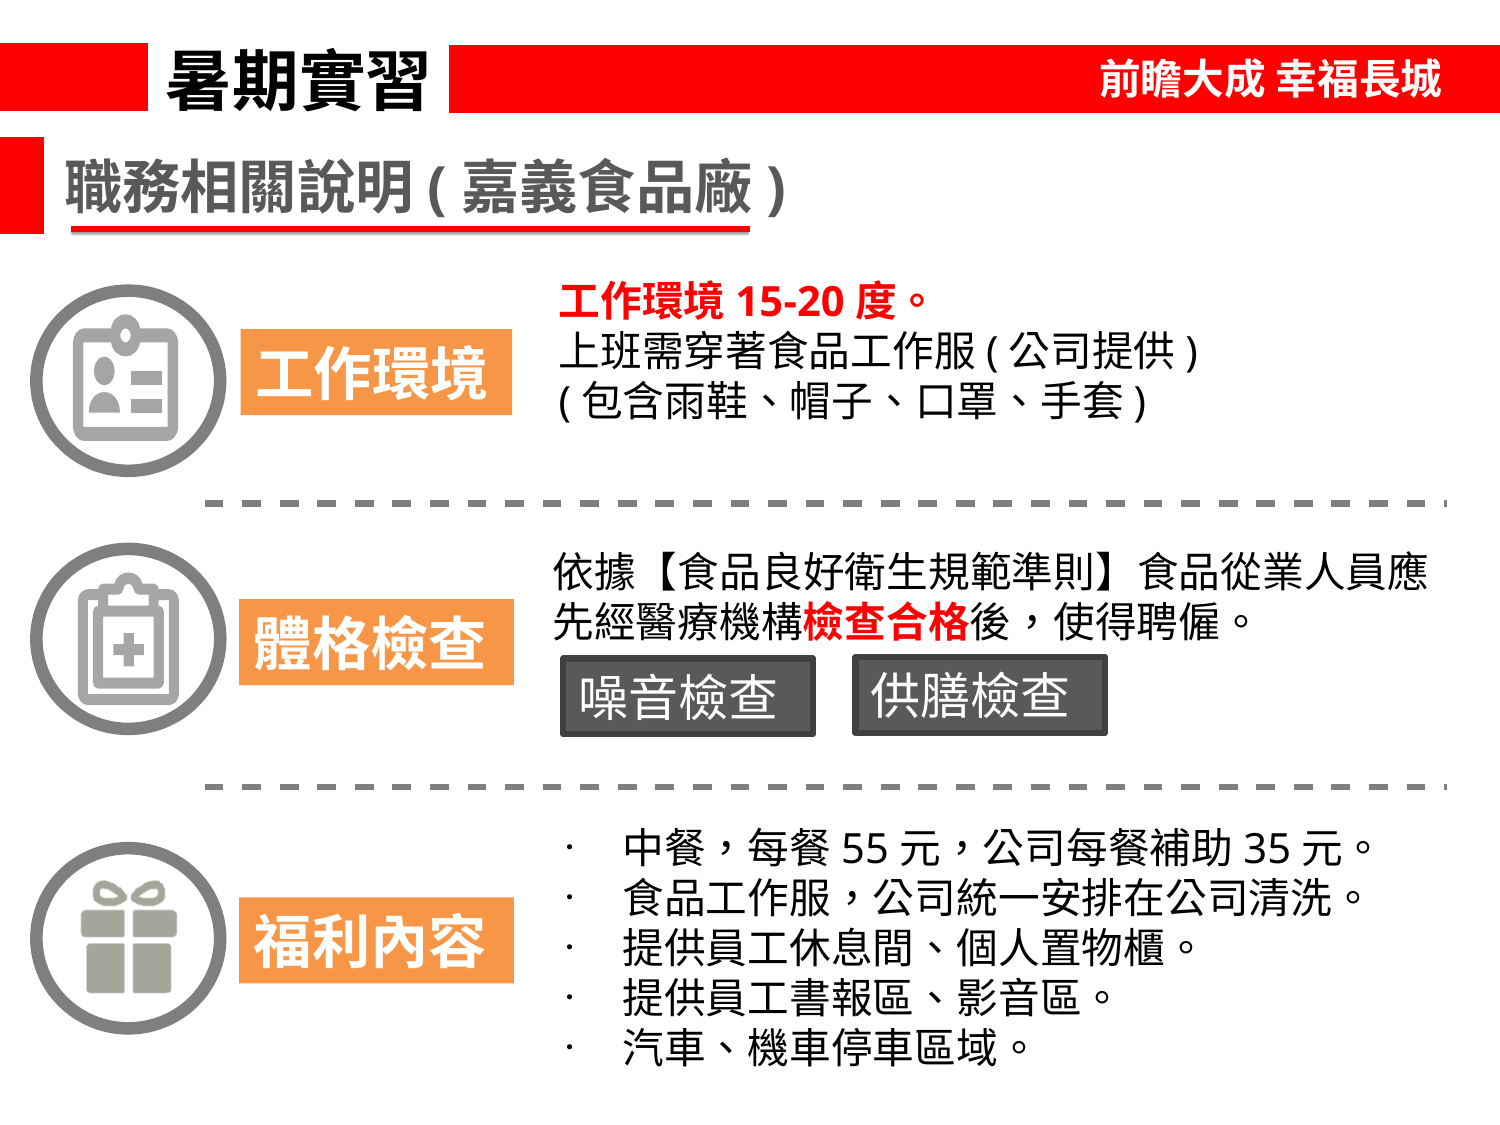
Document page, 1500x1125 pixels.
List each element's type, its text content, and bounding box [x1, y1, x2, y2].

text_box 依據【食品良好衛生規範準則】食品從業人員應先經醫療機構檢查合格後，使得聘僱。 [537, 539, 1465, 654]
text_box 工作環境 [240, 329, 513, 416]
picture [41, 838, 216, 1035]
text_box [449, 45, 1500, 113]
text_box [0, 137, 44, 234]
text_box 體格檢查 [239, 599, 514, 686]
text_box 噪音檢查 [563, 658, 814, 735]
text_box 職務相關說明(嘉義食品廠) [49, 143, 959, 228]
text_box 前瞻大成 幸福長城 [1084, 45, 1472, 111]
text_box 中餐，每餐55元，公司每餐補助35元。 食品工作服，公司統一安排在公司清洗。 提供員工休息間、個人置物櫃。 提供員工書報區、影音區。 汽車、機車停車區域。 [551, 815, 1464, 1080]
text_box [0, 43, 148, 111]
text_box [72, 314, 179, 441]
text_box 福利內容 [239, 897, 514, 984]
text_box 供膳檢查 [855, 657, 1106, 733]
text_box 暑期實習 [151, 31, 448, 126]
text_box [77, 572, 179, 706]
text_box 工作環境15-20度。 上班需穿著食品工作服(公司提供) (包含雨鞋、帽子、口罩、手套) [543, 267, 1465, 432]
